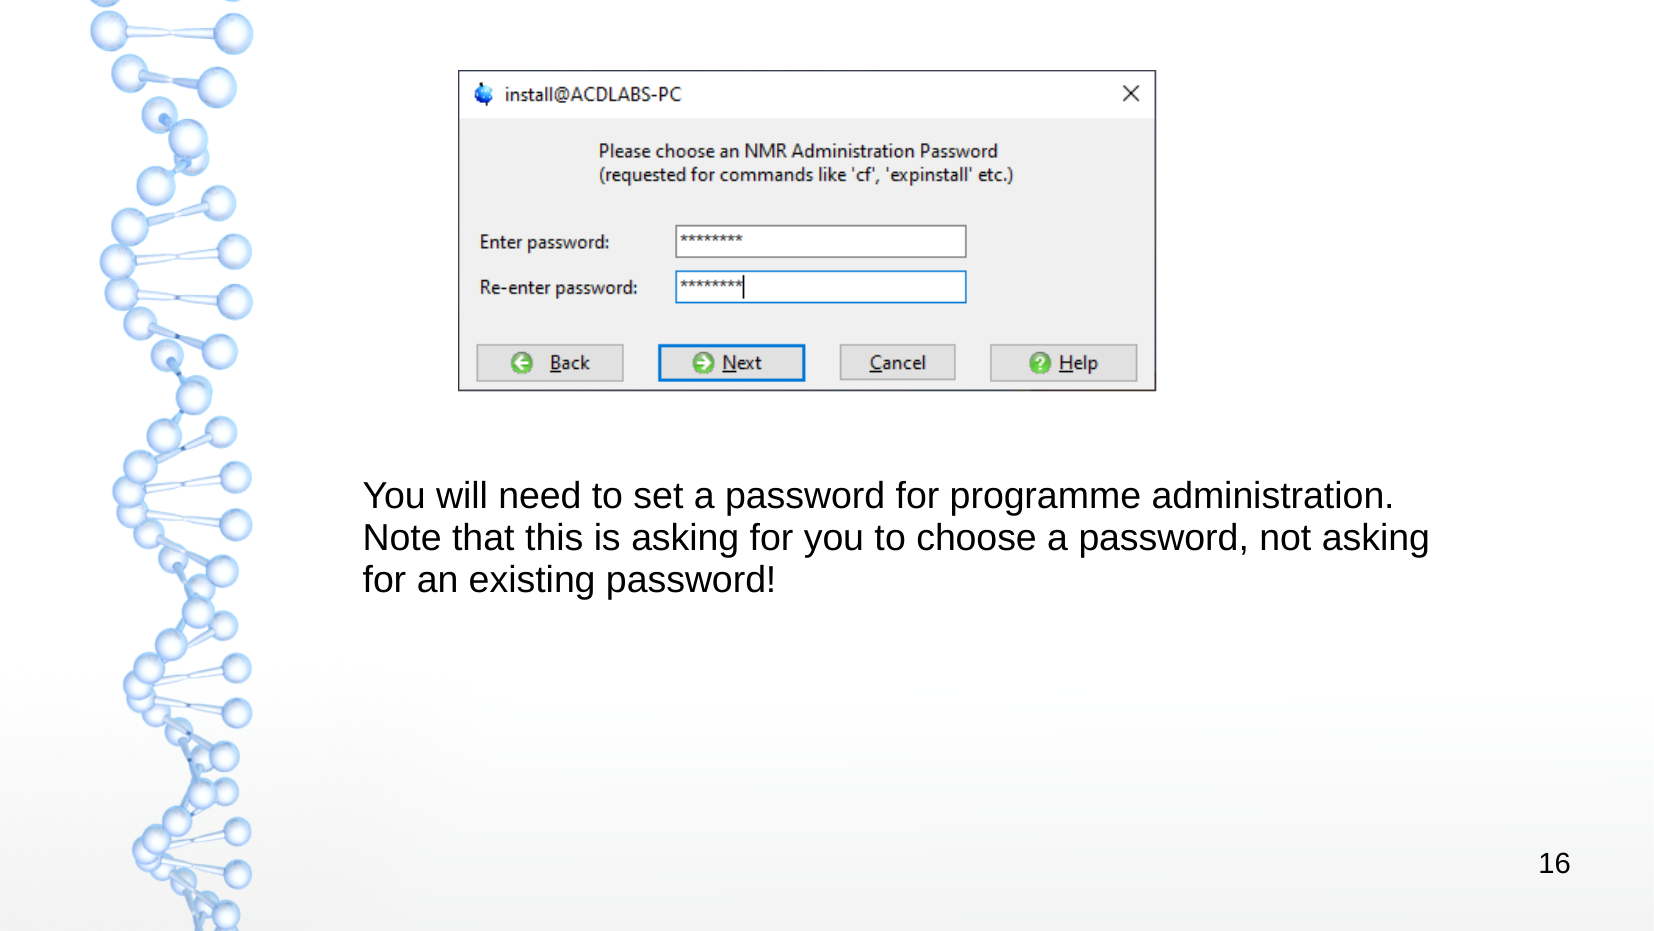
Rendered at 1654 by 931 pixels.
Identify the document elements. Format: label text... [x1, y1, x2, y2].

picture [0, 0, 1654, 931]
text_box You will need to set a password for programme administration. Note that this is asking for you to choose a password, not asking for an existing password! [347, 466, 1446, 608]
